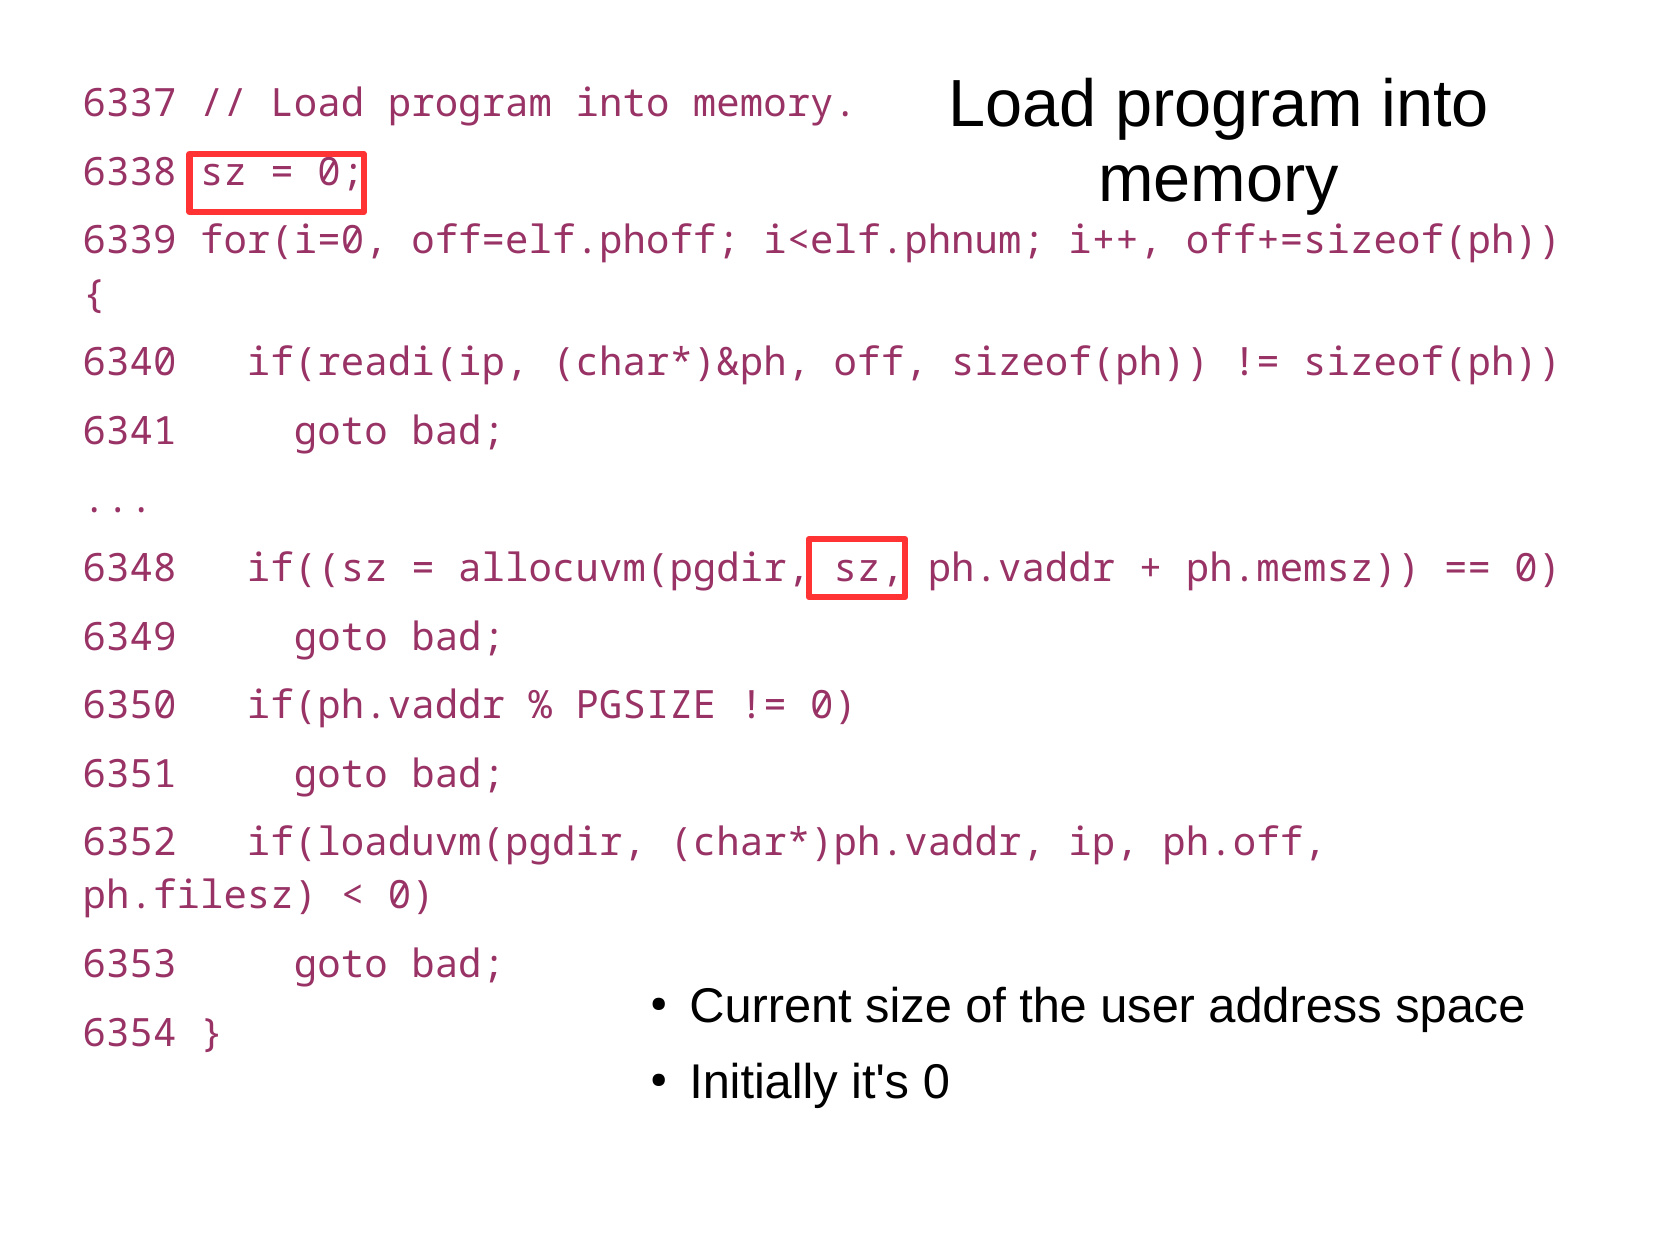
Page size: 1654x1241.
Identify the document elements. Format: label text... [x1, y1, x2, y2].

title Load program into memory [825, 37, 1613, 245]
list 6337 // Load program into memory. 6338 sz = 0; 6339 for(i=0, off=elf.phoff; i<elf.phnum; i++, off+=sizeof(ph)){ 6340 if(readi(ip, (char*)&ph, off, sizeof(ph)) != sizeof(ph)) 6341 goto bad; ... 6348 if((sz = allocuvm(pgdir, sz, ph.vaddr + ph.memsz)) == 0) 6349 goto bad; 6350 if(ph.vaddr % PGSIZE != 0) 6351 goto bad; 6352 if(loaduvm(pgdir, (char*)ph.vaddr, ip, ph.off, ph.filesz) < 0) 6353 goto bad; 6354 } [82, 75, 1571, 1163]
list Current size of the user address space Initially it's 0 [637, 978, 1530, 1126]
